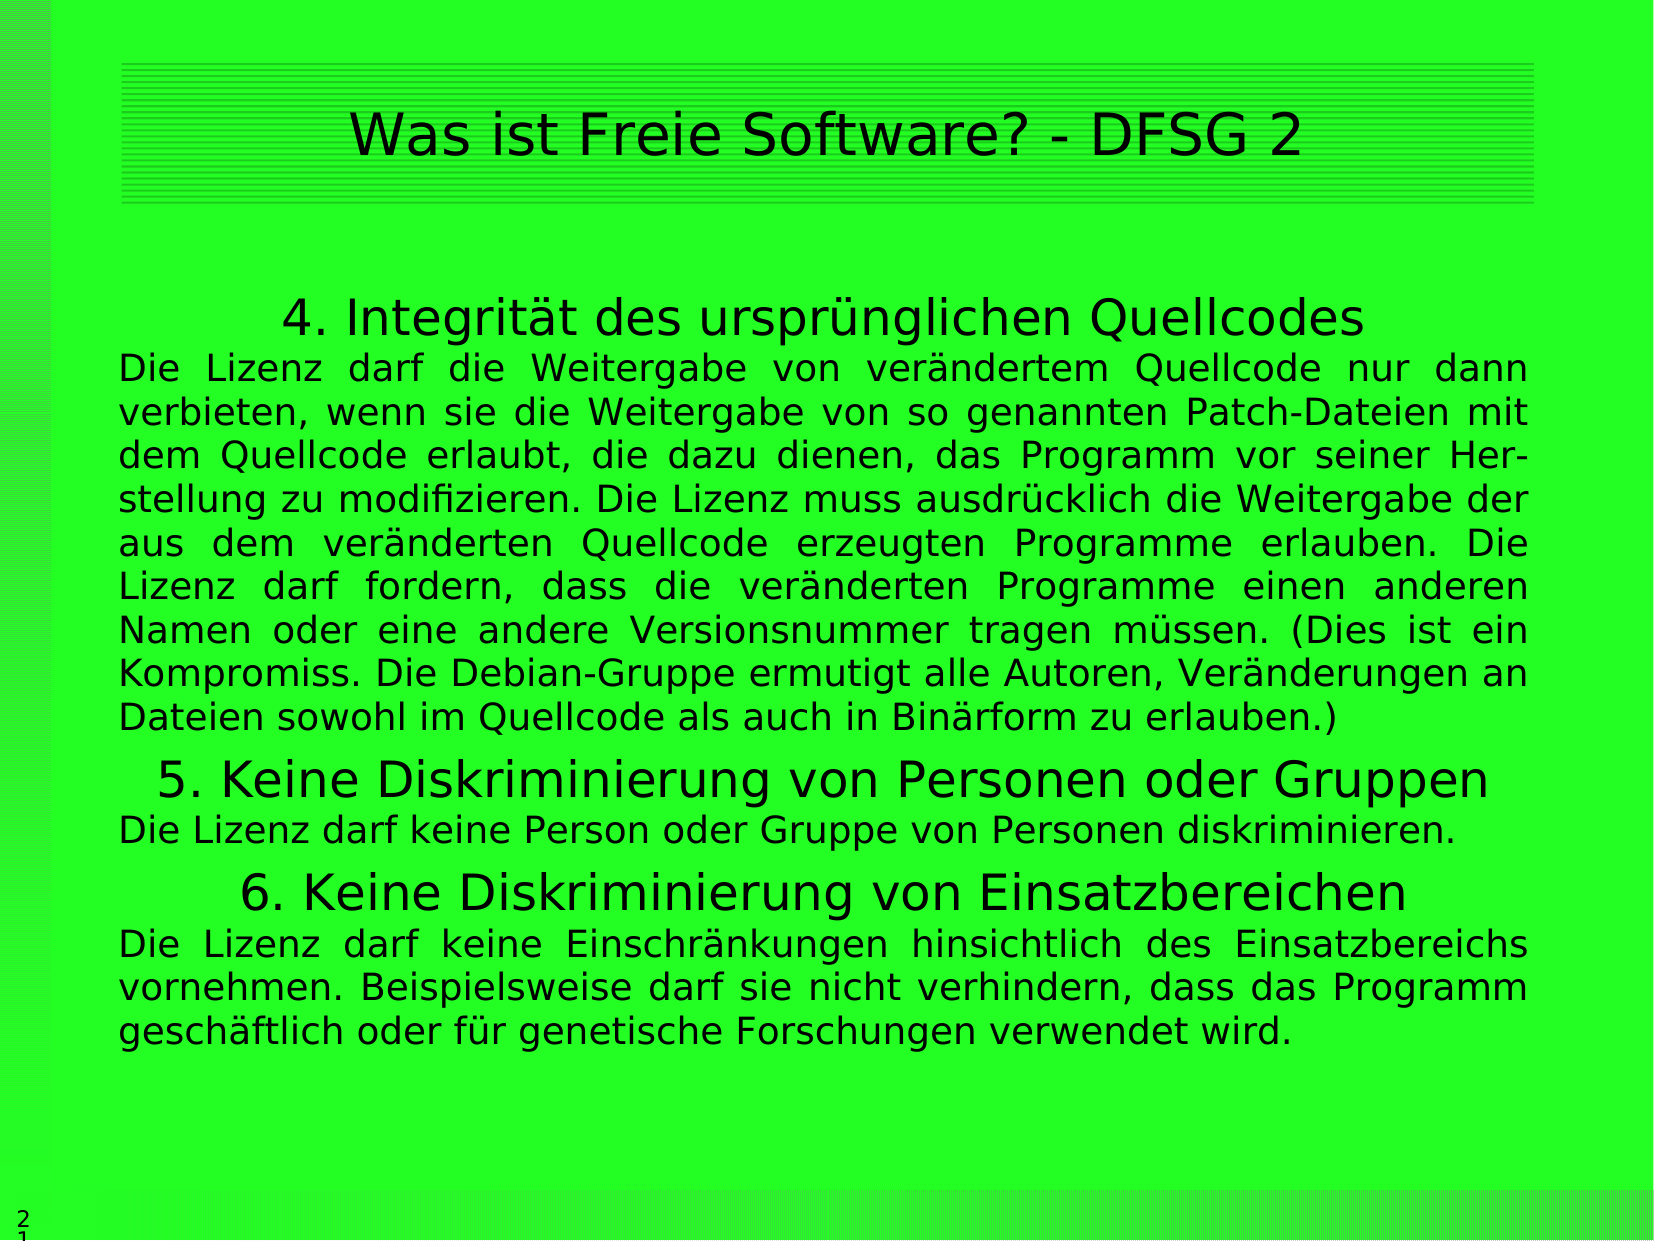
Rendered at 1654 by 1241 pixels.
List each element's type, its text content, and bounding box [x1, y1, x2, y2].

subtitle 4. Integrität des ursprünglichen Quellcodes Die Lizenz darf die Weitergabe von verändertem Quellcode nur dann verbieten, wenn sie die Weitergabe von so genannten Patch-Dateien mit dem Quellcode erlaubt, die dazu dienen, das Programm vor seiner Her-stellung zu modifizieren. Die Lizenz muss ausdrücklich die Weitergabe der aus dem veränderten Quellcode erzeugten Programme erlauben. Die Lizenz darf fordern, dass die veränderten Programme einen anderen Namen oder eine andere Versionsnummer tragen müssen. (Dies ist ein Kompromiss. Die Debian-Gruppe ermutigt alle Autoren, Veränderungen an Dateien sowohl im Quellcode als auch in Binärform zu erlauben.) 5. Keine Diskriminierung von Personen oder Gruppen Die Lizenz darf keine Person oder Gruppe von Personen diskriminieren. 6. Keine Diskriminierung von Einsatzbereichen Die Lizenz darf keine Einschränkungen hinsichtlich des Einsatzbereichs vornehmen. Beispielsweise darf sie nicht verhindern, dass das Programm geschäftlich oder für genetische Forschungen verwendet wird. [118, 267, 1531, 1131]
title Was ist Freie Software? - DFSG 2 [151, 64, 1503, 208]
